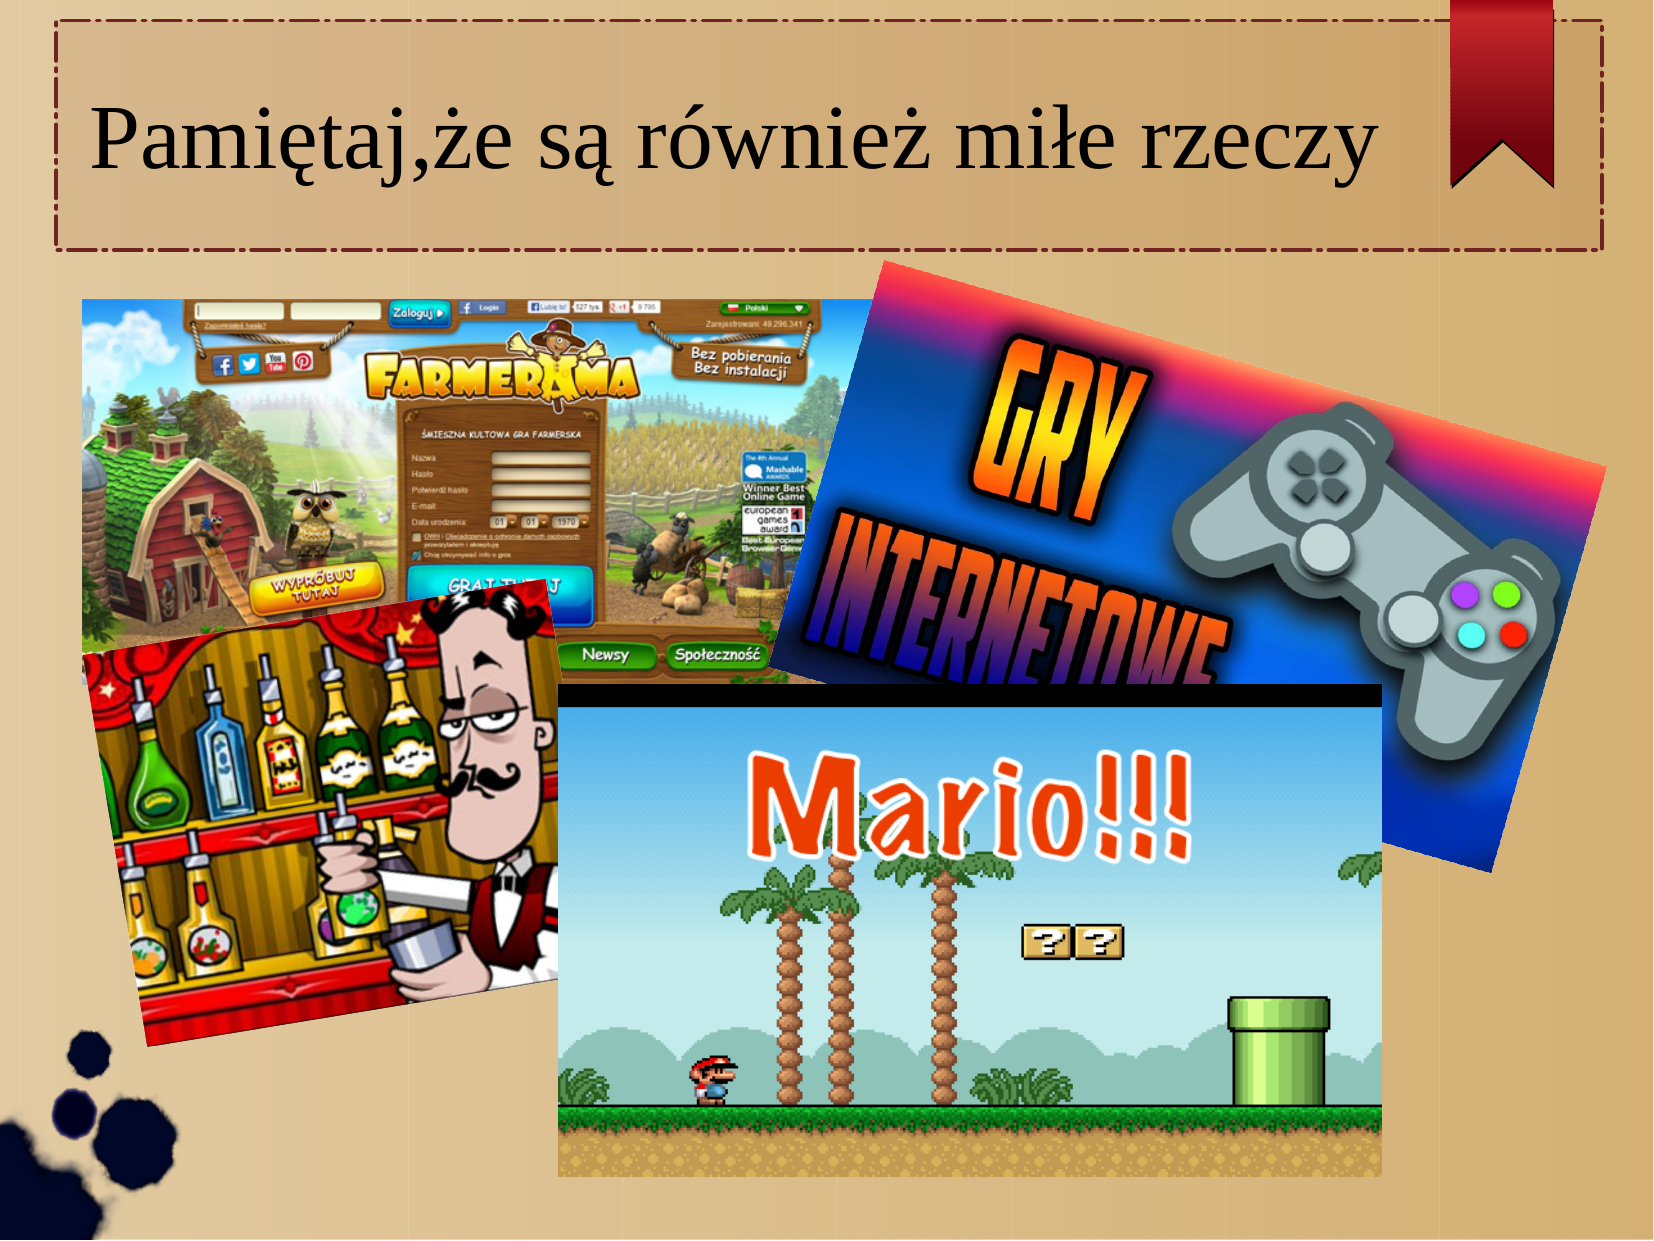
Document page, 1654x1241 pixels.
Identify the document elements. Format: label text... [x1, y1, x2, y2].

title Pamiętaj,że są również miłe rzeczy [82, 47, 1412, 229]
picture [82, 259, 1607, 1177]
